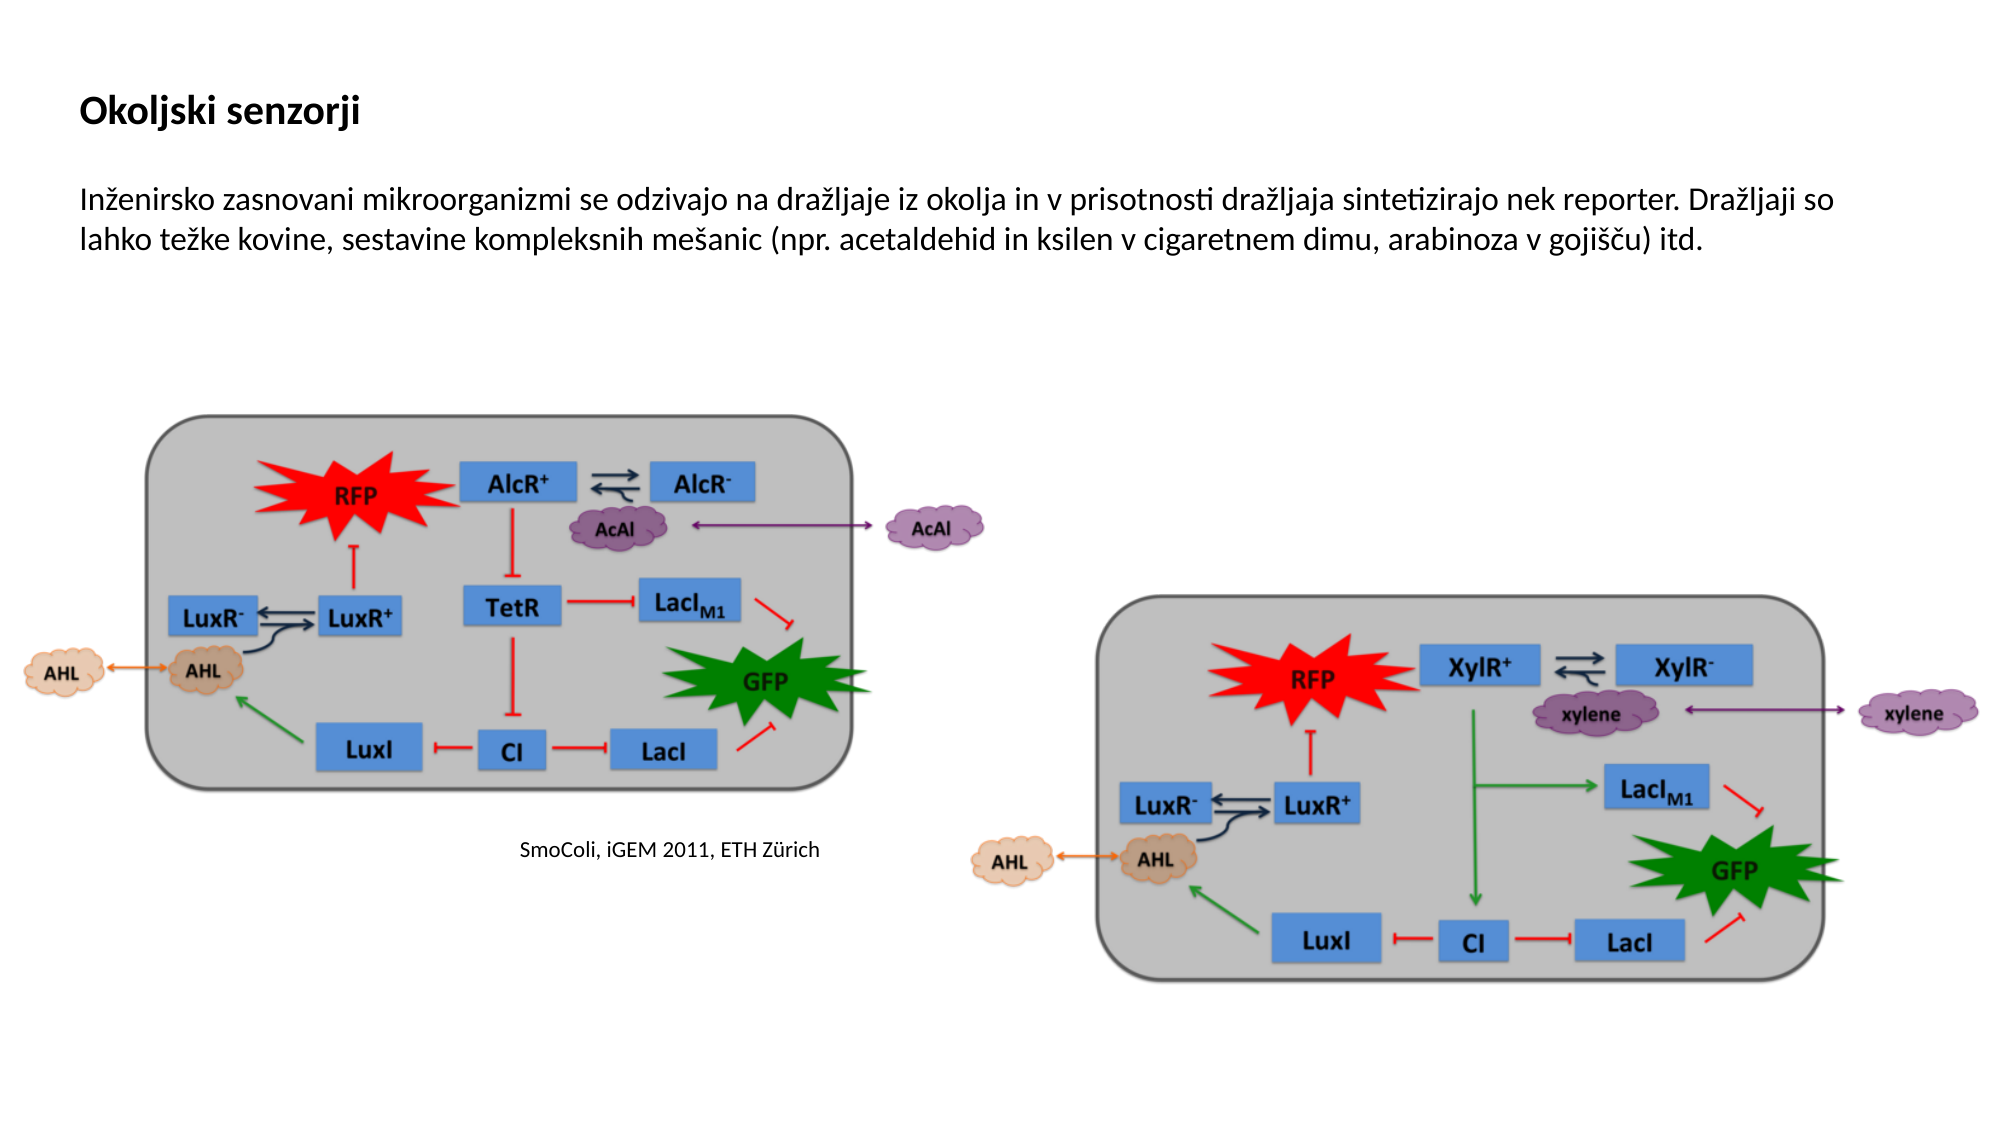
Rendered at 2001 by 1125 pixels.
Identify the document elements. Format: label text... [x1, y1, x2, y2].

picture [21, 413, 1982, 987]
text_box Okoljski senzorji Inženirsko zasnovani mikroorganizmi se odzivajo na dražljaje iz okolja in v prisotnosti dražljaja sintetizirajo nek reporter. Dražljaji so lahko težke kovine, sestavine kompleksnih mešanic (npr. acetaldehid in ksilen v cigaretnem dimu, arabinoza v gojišču) itd. [64, 75, 1909, 355]
text_box SmoColi, iGEM 2011, ETH Zürich [505, 827, 836, 870]
